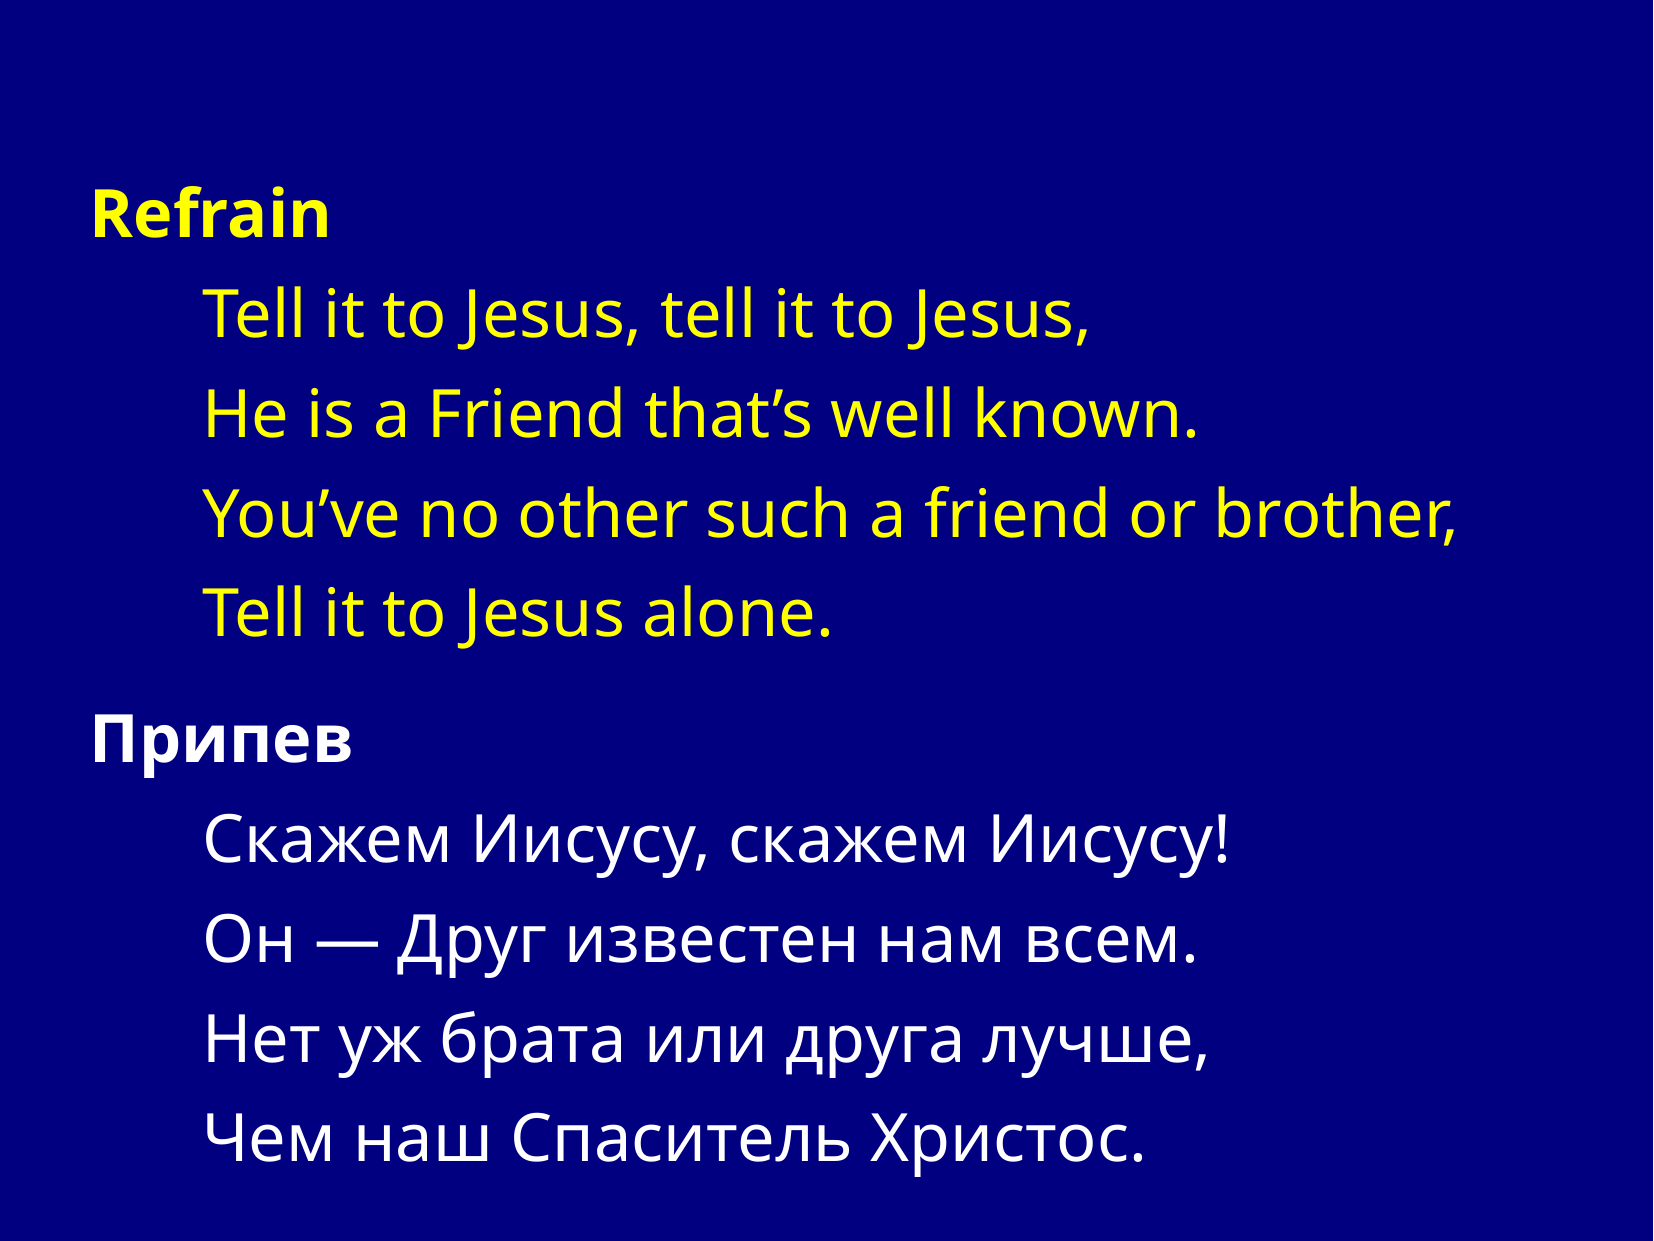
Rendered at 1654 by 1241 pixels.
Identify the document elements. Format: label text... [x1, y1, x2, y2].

text_box Припев Скажем Иисусу, скажем Иисусу! Он — Друг известен нам всем. Нет уж брата или друга лучше, Чем наш Спаситель Христос. [75, 675, 1576, 1163]
text_box Refrain Tell it to Jesus, tell it to Jesus, He is a Friend that’s well known. You’ve no other such a friend or brother, Tell it to Jesus alone. [75, 150, 1653, 638]
